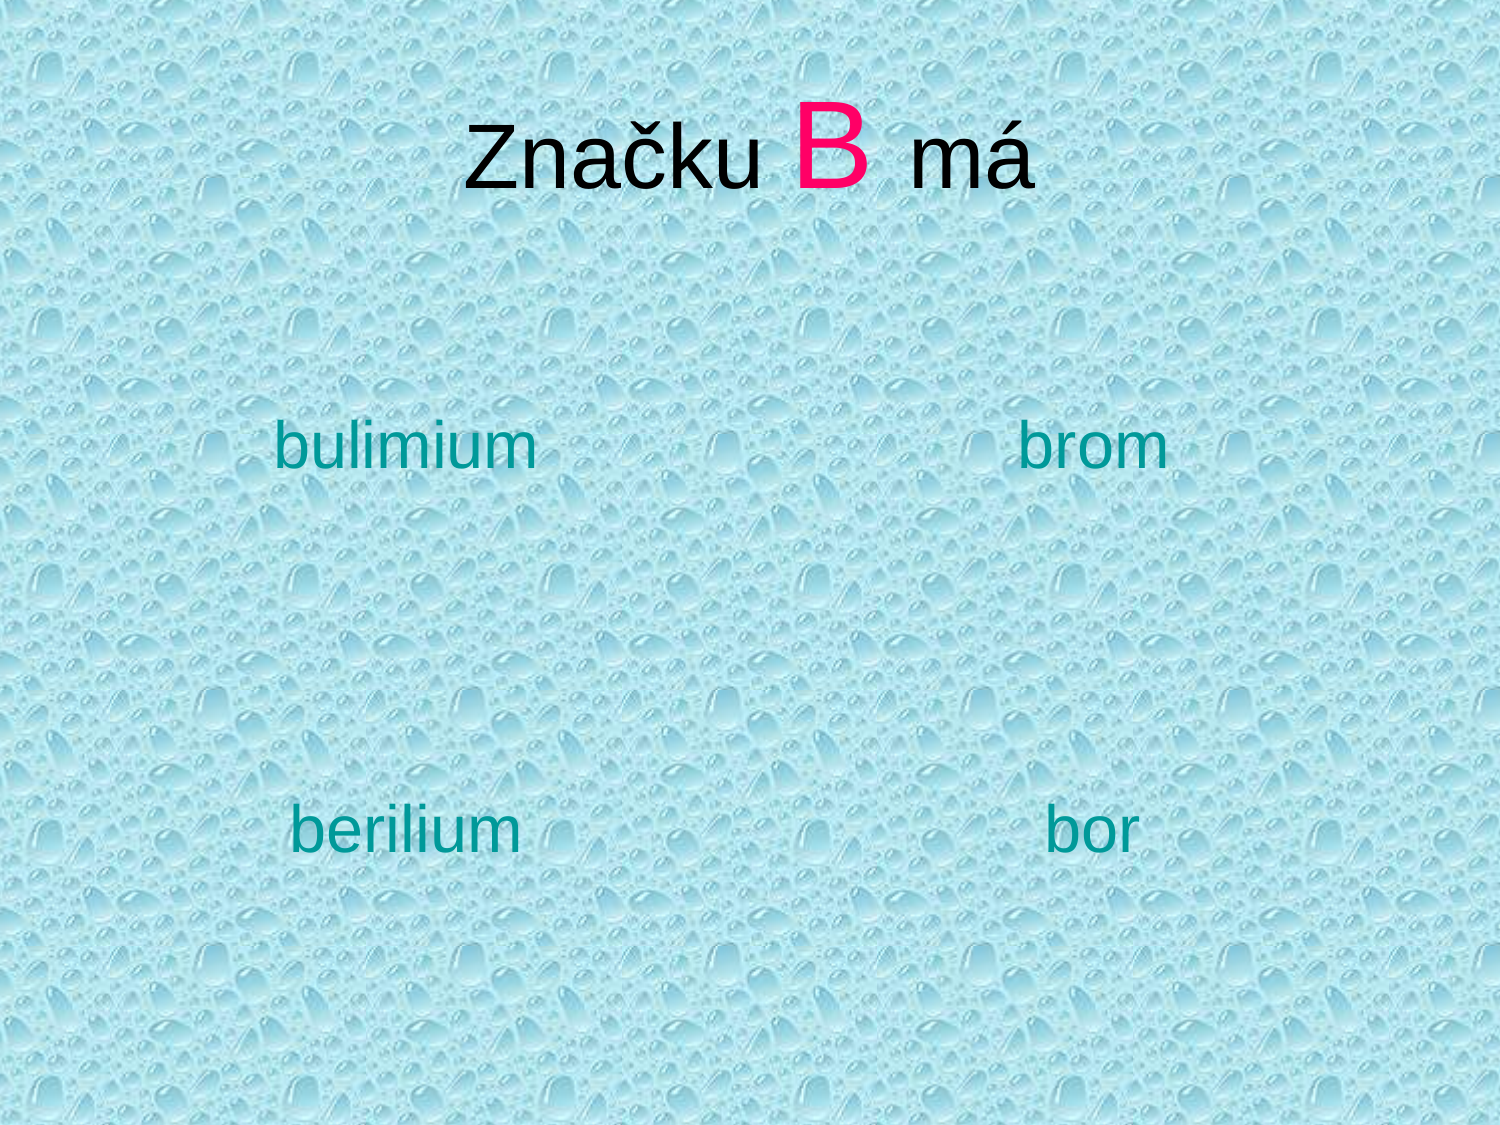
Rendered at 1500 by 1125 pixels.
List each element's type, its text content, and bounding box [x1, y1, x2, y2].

table_header bulimium [75, 262, 737, 621]
table_header bor [763, 646, 1423, 1005]
title Značku B má [75, 45, 1426, 233]
picture [0, 0, 1500, 1125]
table_header brom [763, 262, 1425, 622]
table_header berilium [75, 646, 737, 1005]
